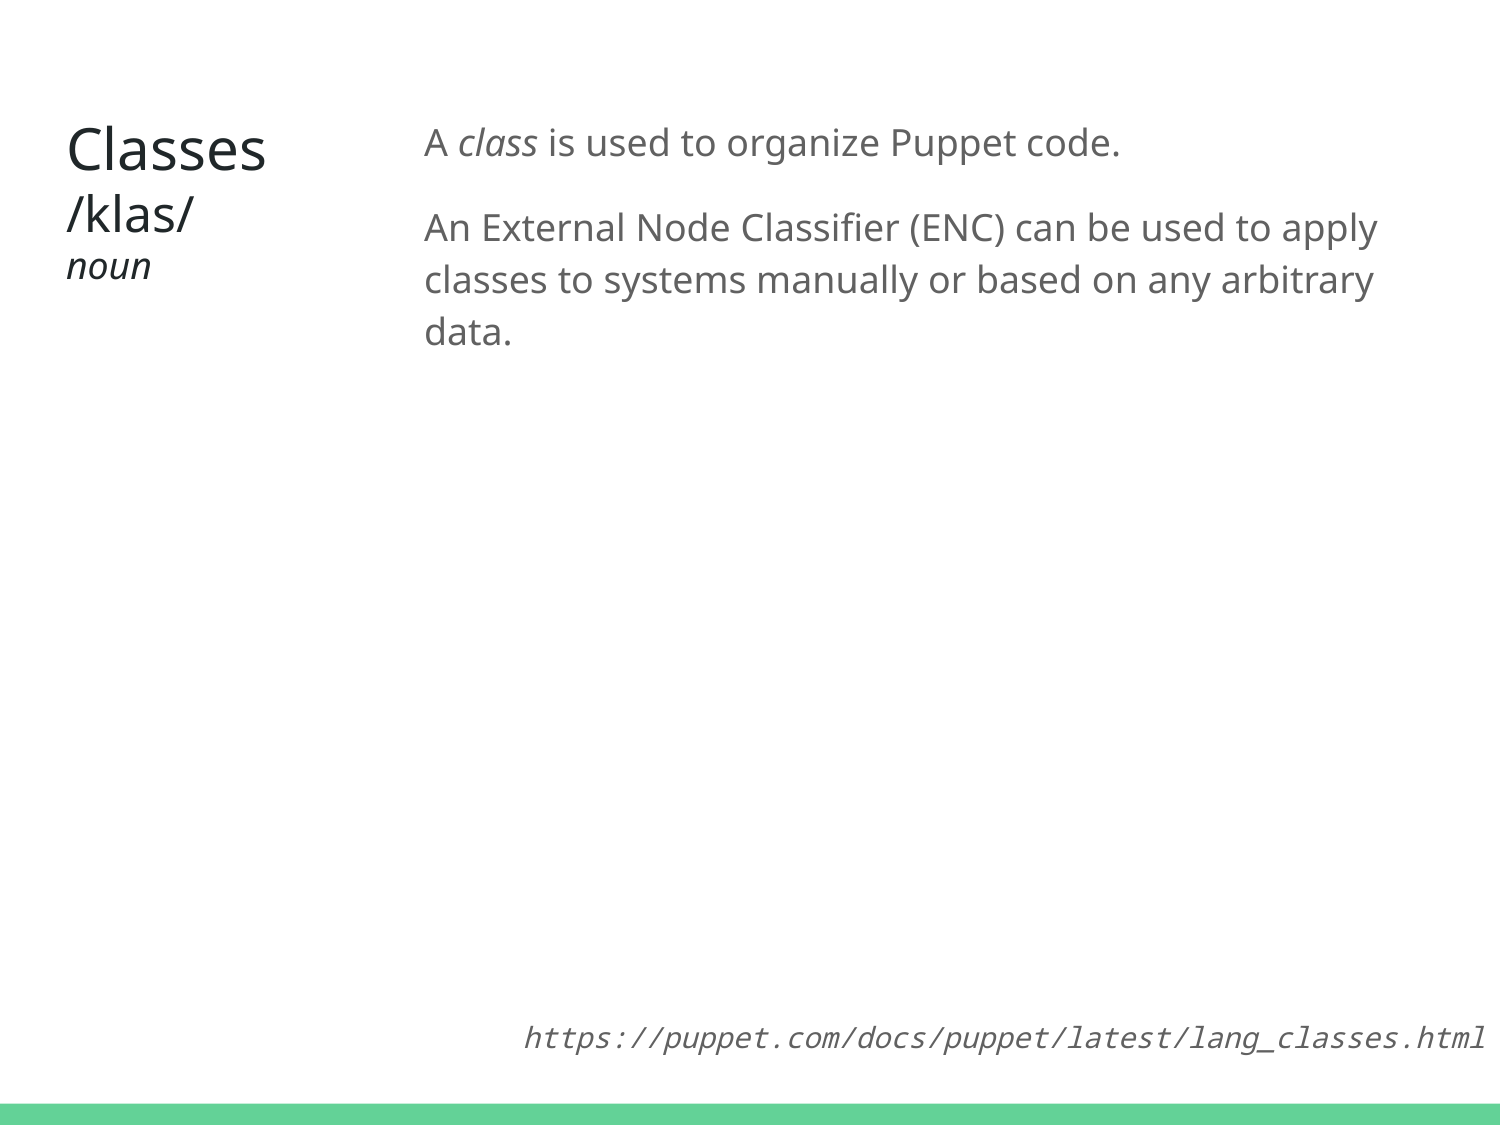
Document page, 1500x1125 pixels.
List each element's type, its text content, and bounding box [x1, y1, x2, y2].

list A class is used to organize Puppet code. An External Node Classifier (ENC) can be used to apply classes to systems manually or based on any arbitrary data. [409, 97, 1449, 999]
text_box https://puppet.com/docs/puppet/latest/lang_classes.html [409, 999, 1500, 1107]
title Classes /klas/ noun [51, 97, 409, 356]
